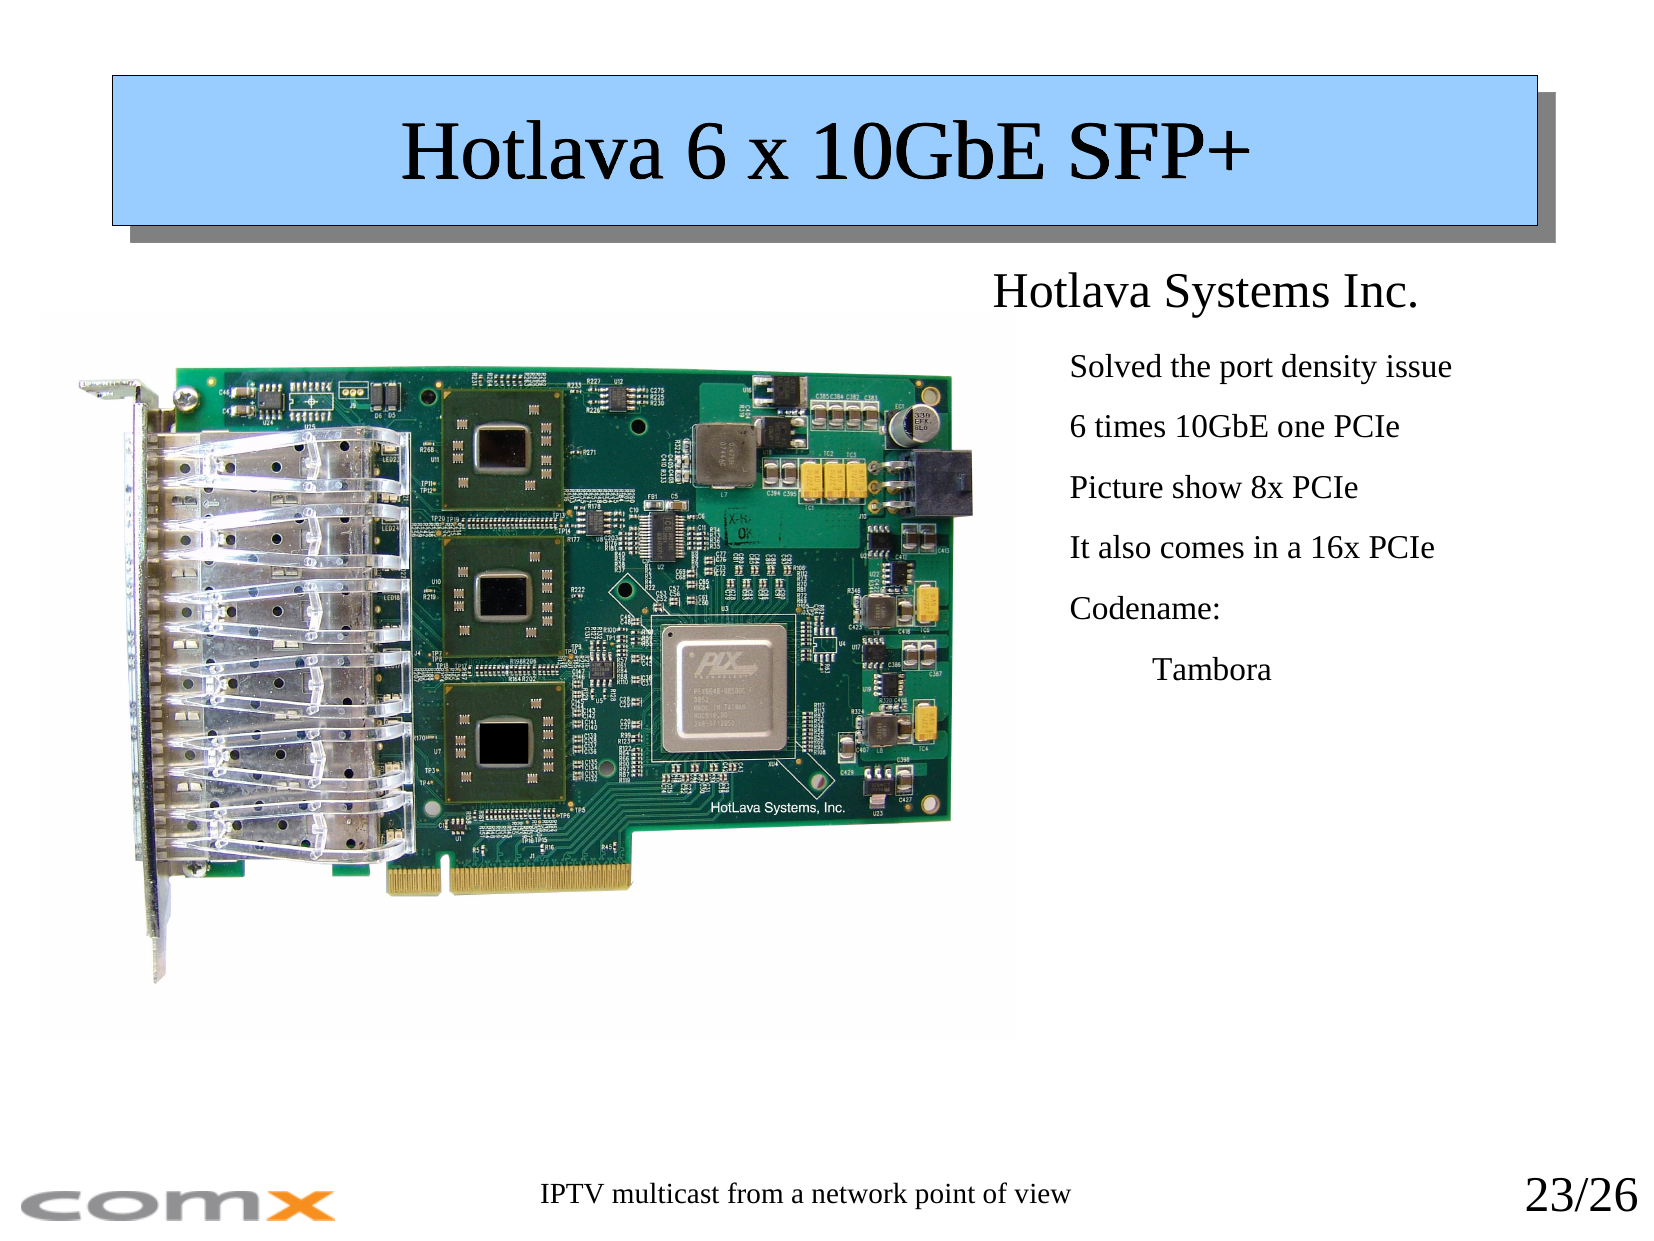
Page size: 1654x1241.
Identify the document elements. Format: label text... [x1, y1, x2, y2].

picture [21, 1191, 335, 1221]
list Hotlava Systems Inc. Solved the port density issue 6 times 10GbE one PCIe Picture show 8x PCIe It also comes in a 16x PCIe Codename: Tambora [975, 262, 1613, 1051]
title Hotlava 6 x 10GbE SFP+ [116, 75, 1538, 226]
picture [36, 310, 1015, 1040]
